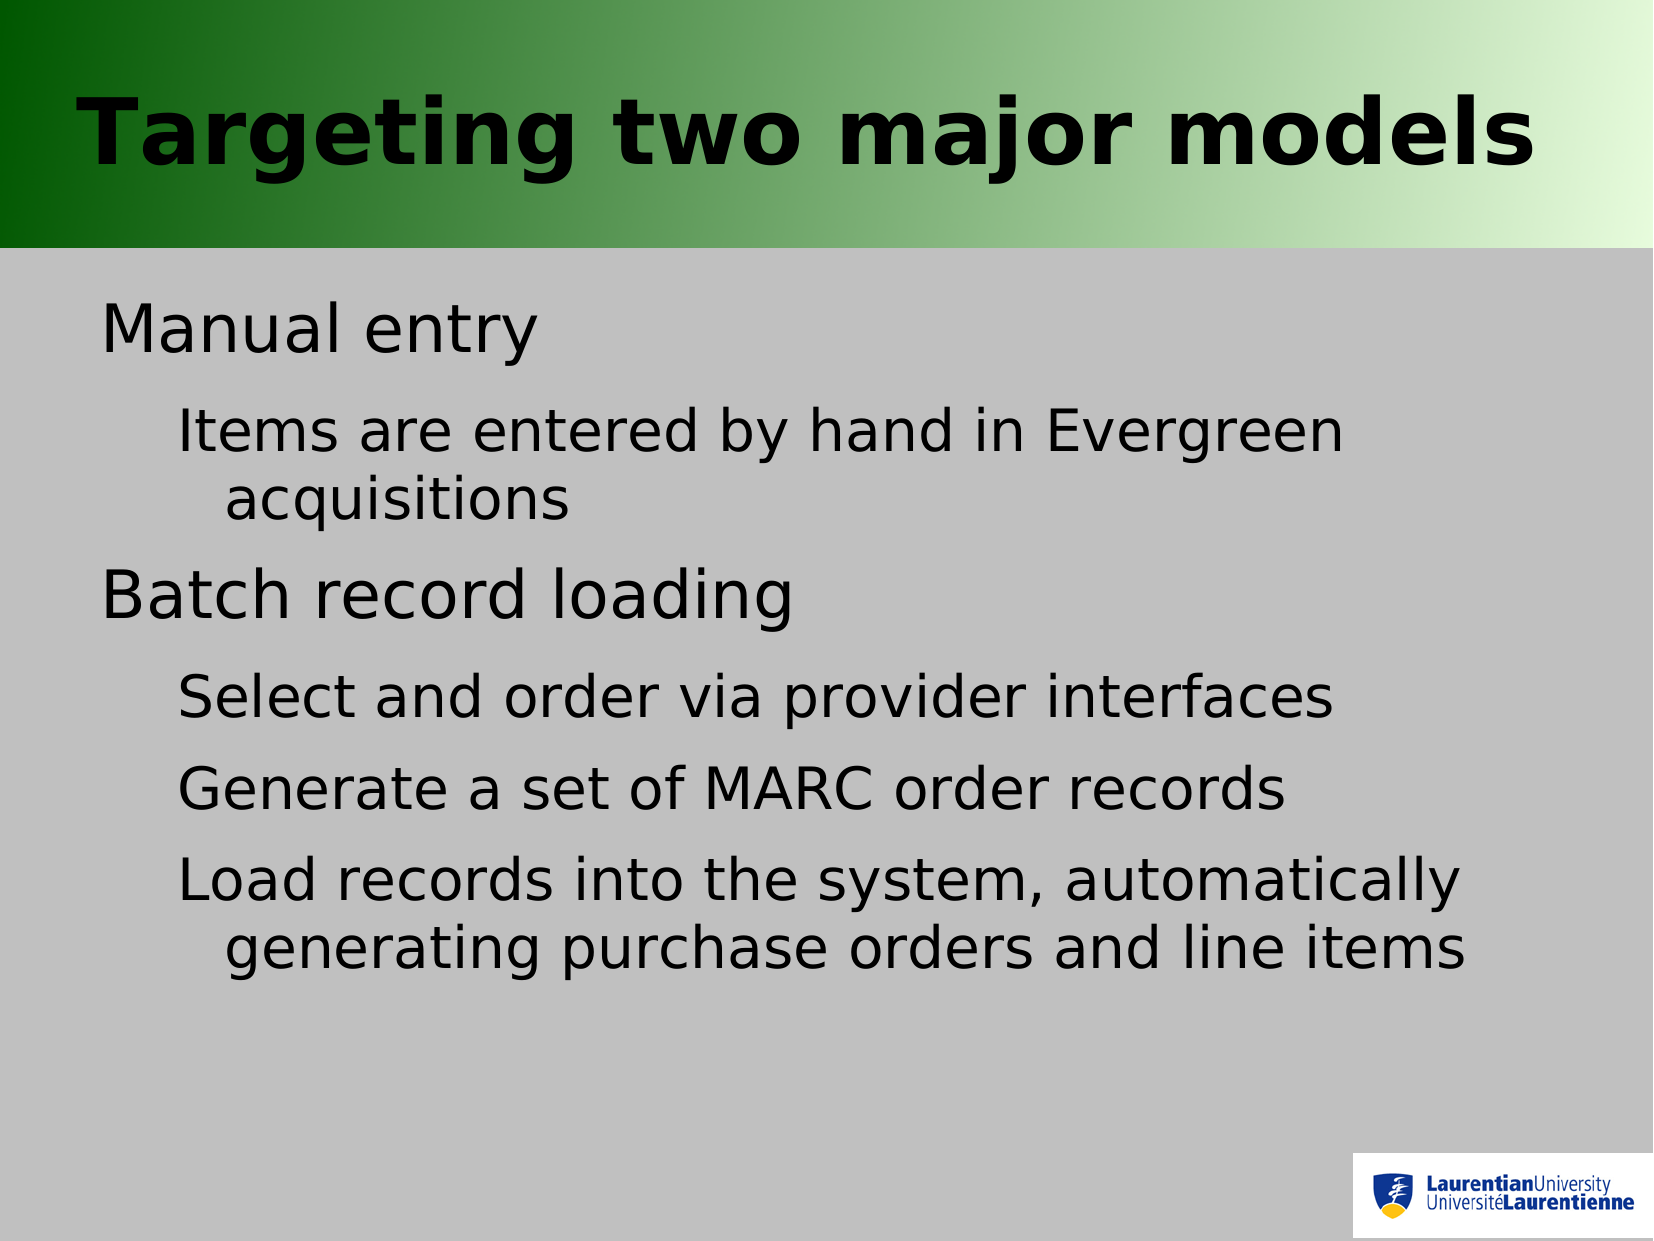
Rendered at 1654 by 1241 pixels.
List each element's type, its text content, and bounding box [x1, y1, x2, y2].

picture [1353, 1153, 1653, 1238]
title Targeting two major models [76, 29, 1565, 237]
list Manual entry Items are entered by hand in Evergreen acquisitions Batch record loading Select and order via provider interfaces Generate a set of MARC order records Load records into the system, automatically generating purchase orders and line items [82, 290, 1571, 1095]
picture [0, 0, 1653, 248]
